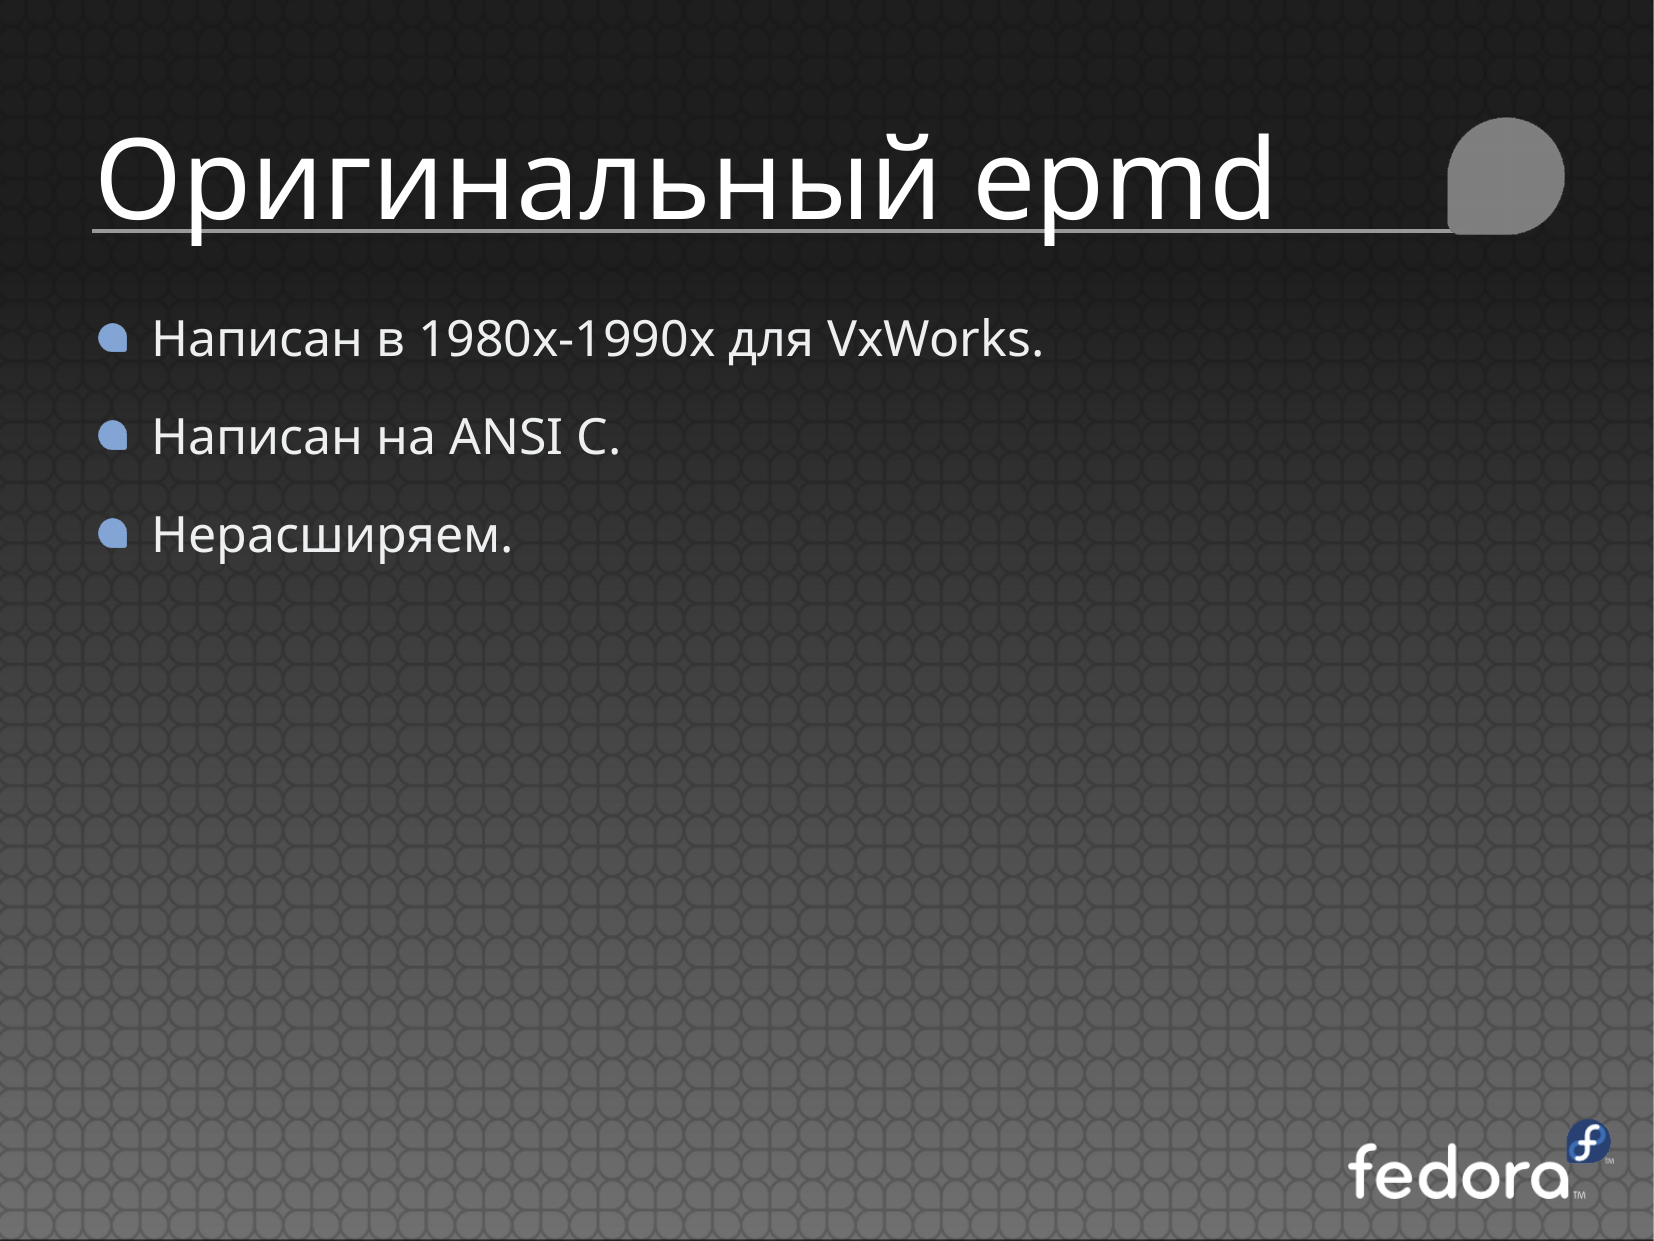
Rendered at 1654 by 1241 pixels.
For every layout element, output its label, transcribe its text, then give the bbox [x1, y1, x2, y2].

title Оригинальный epmd [94, 100, 1426, 251]
picture [0, 0, 1654, 1241]
list Написан в 1980x-1990x для VxWorks. Написан на ANSI C. Нерасширяем. [80, 303, 1569, 1107]
